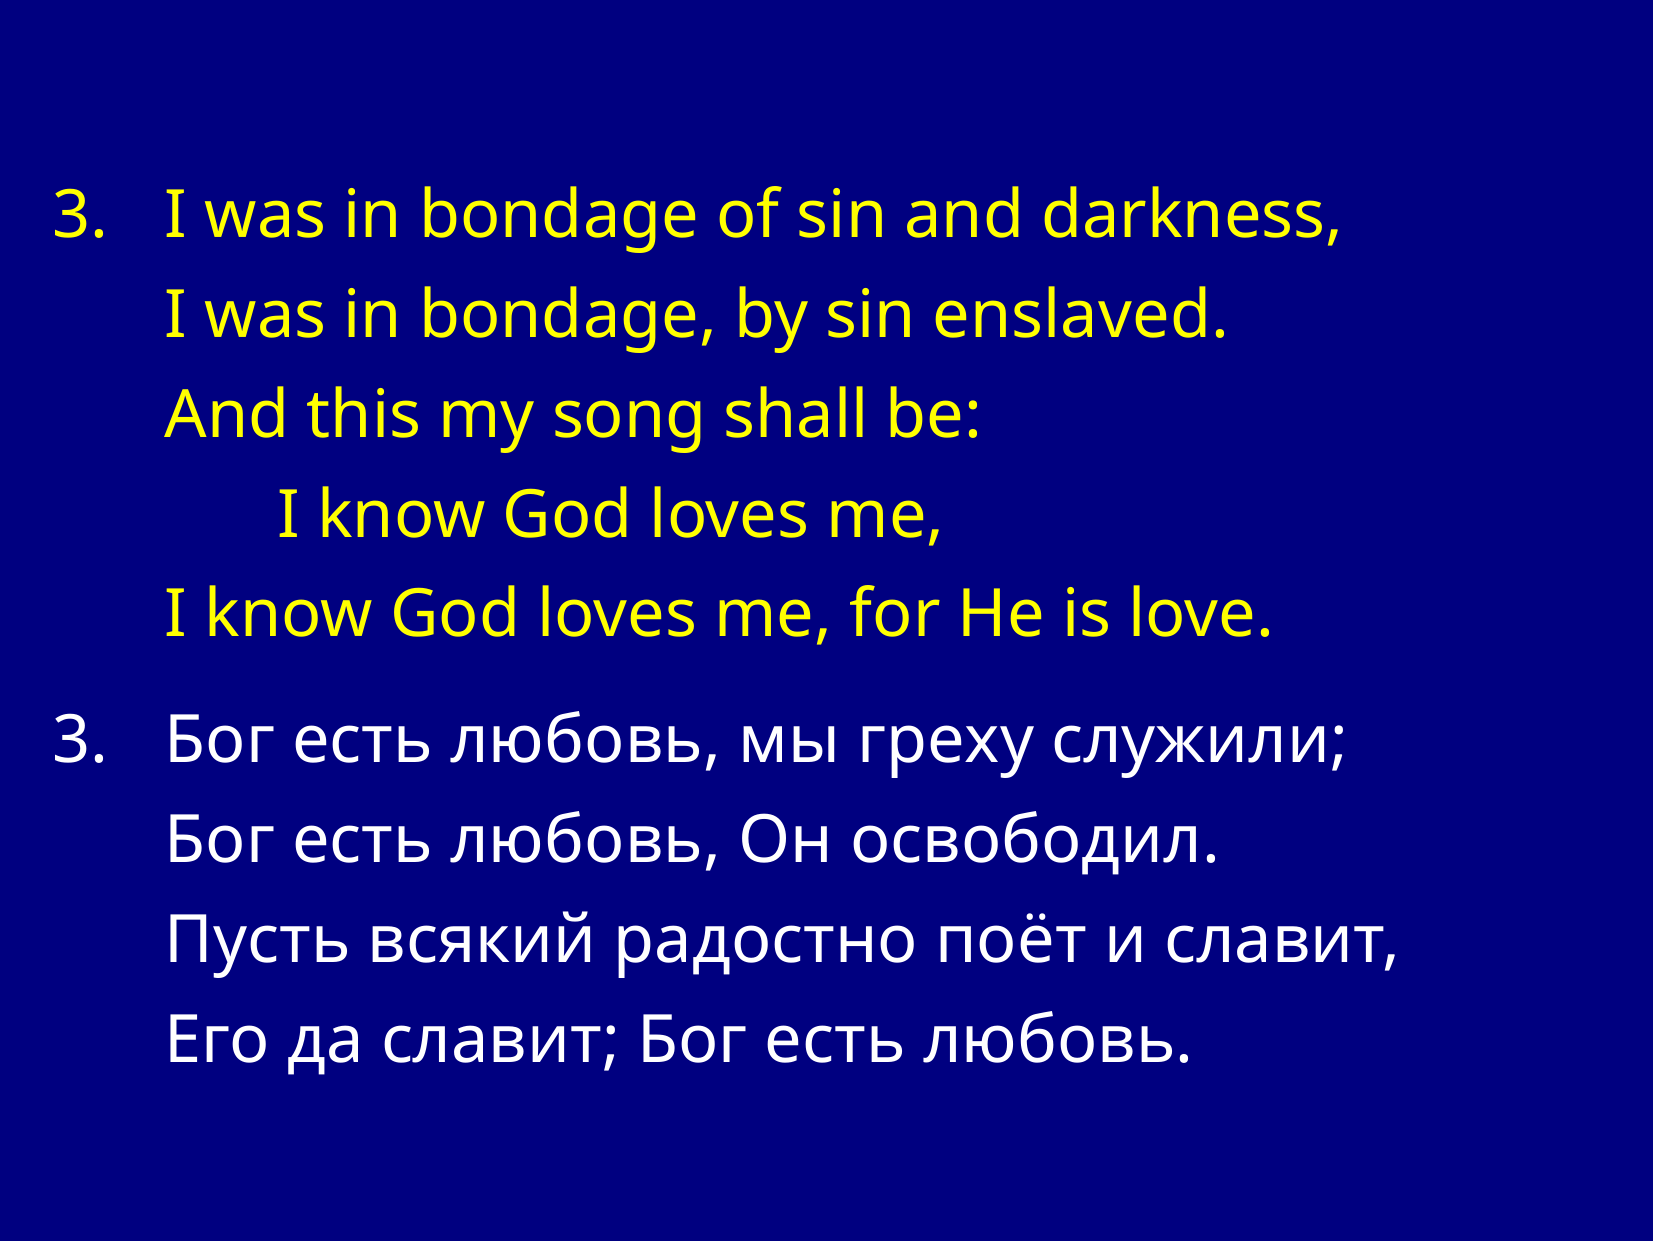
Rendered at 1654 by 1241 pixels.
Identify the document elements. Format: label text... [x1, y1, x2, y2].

text_box 3. Бог есть любовь, мы греху служили; Бог есть любовь, Он освободил. Пусть всякий радостно поёт и славит, Его да славит; Бог есть любовь. [37, 675, 1653, 1163]
text_box 3. I was in bondage of sin and darkness, I was in bondage, by sin enslaved. And this my song shall be: I know God loves me, I know God loves me, for He is love. [37, 150, 1653, 675]
